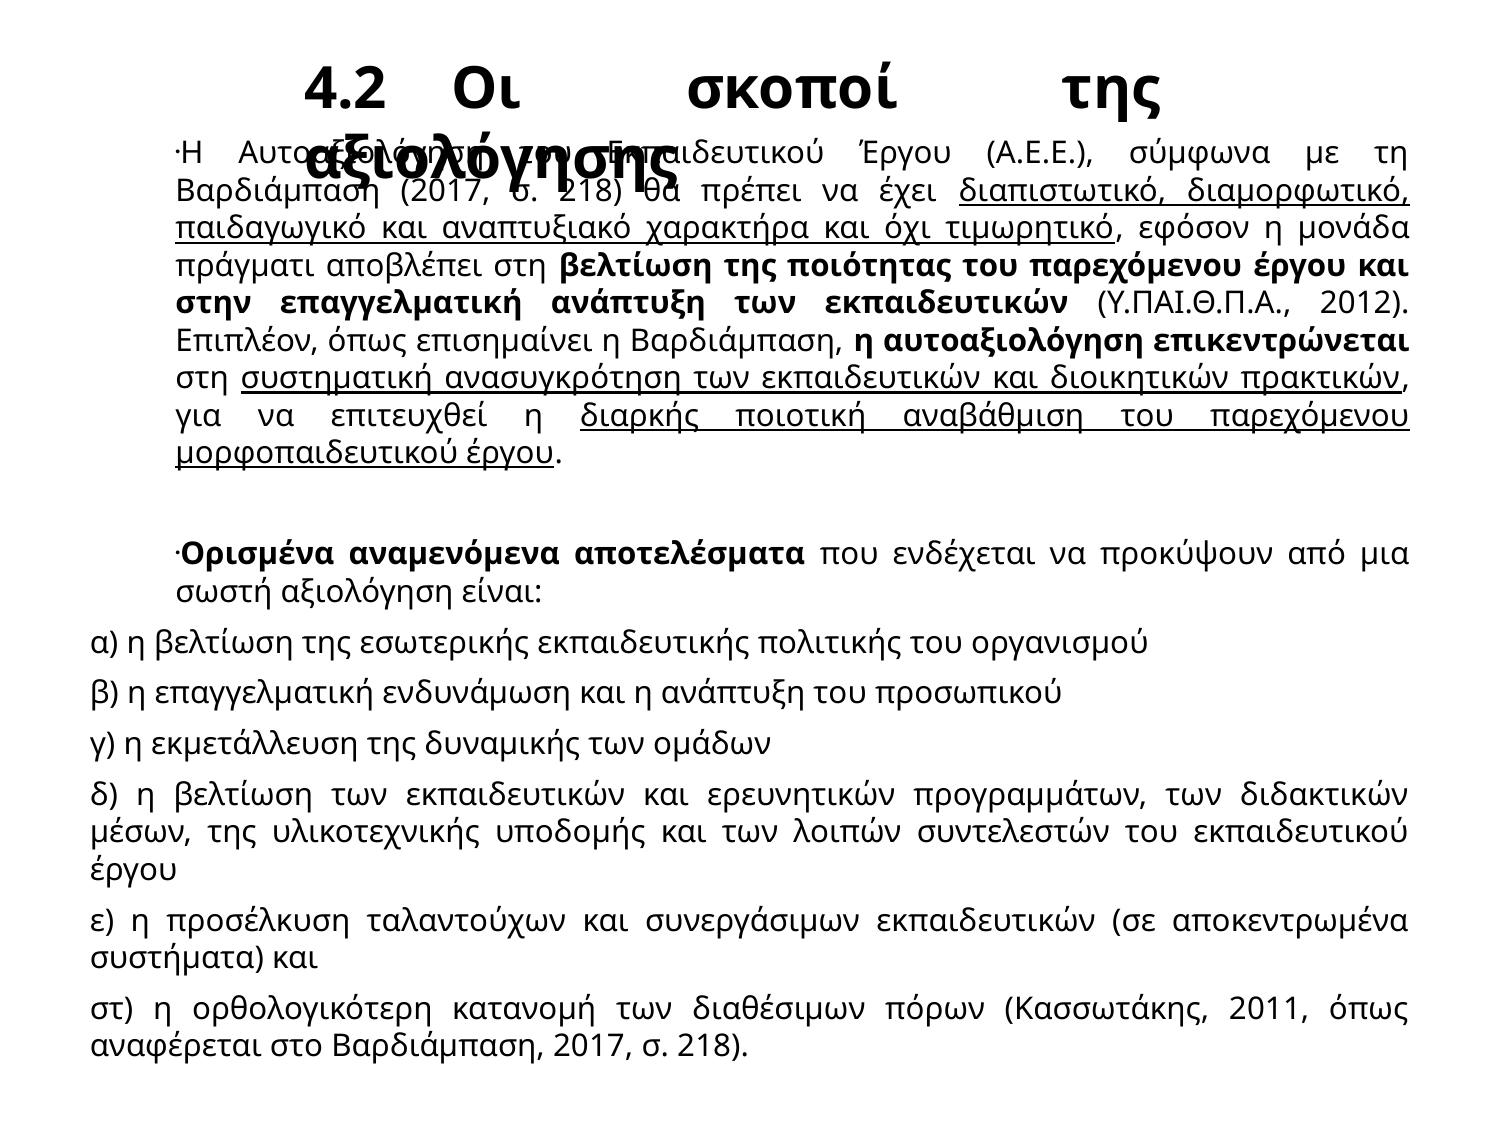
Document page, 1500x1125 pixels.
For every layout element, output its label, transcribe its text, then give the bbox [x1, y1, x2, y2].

title 4.2 Οι σκοποί της αξιολόγησης [289, 42, 1176, 124]
list Η Αυτοαξιολόγηση του Εκπαιδευτικού Έργου (Α.Ε.Ε.), σύμφωνα με τη Βαρδιάμπαση (2017, σ. 218) θα πρέπει να έχει διαπιστωτικό, διαμορφωτικό, παιδαγωγικό και αναπτυξιακό χαρακτήρα και όχι τιμωρητικό, εφόσον η μονάδα πράγματι αποβλέπει στη βελτίωση της ποιότητας του παρεχόμενου έργου και στην επαγγελματική ανάπτυξη των εκπαιδευτικών (Υ.ΠΑΙ.Θ.Π.Α., 2012). Επιπλέον, όπως επισημαίνει η Βαρδιάμπαση, η αυτοαξιολόγηση επικεντρώνεται στη συστηματική ανασυγκρότηση των εκπαιδευτικών και διοικητικών πρακτικών, για να επιτευχθεί η διαρκής ποιοτική αναβάθμιση του παρεχόμενου μορφοπαιδευτικού έργου. Ορισμένα αναμενόμενα αποτελέσματα που ενδέχεται να προκύψουν από μια σωστή αξιολόγηση είναι: α) η βελτίωση της εσωτερικής εκπαιδευτικής πολιτικής του οργανισμού β) η επαγγελματική ενδυνάμωση και η ανάπτυξη του προσωπικού γ) η εκμετάλλευση της δυναμικής των ομάδων δ) η βελτίωση των εκπαιδευτικών και ερευνητικών προγραμμάτων, των διδακτικών μέσων, της υλικοτεχνικής υποδομής και των λοιπών συντελεστών του εκπαιδευτικού έργου ε) η προσέλκυση ταλαντούχων και συνεργάσιμων εκπαιδευτικών (σε αποκεντρωμένα συστήματα) και στ) η ορθολογικότερη κατανομή των διαθέσιμων πόρων (Κασσωτάκης, 2011, όπως αναφέρεται στο Βαρδιάμπαση, 2017, σ. 218). [75, 125, 1425, 1106]
